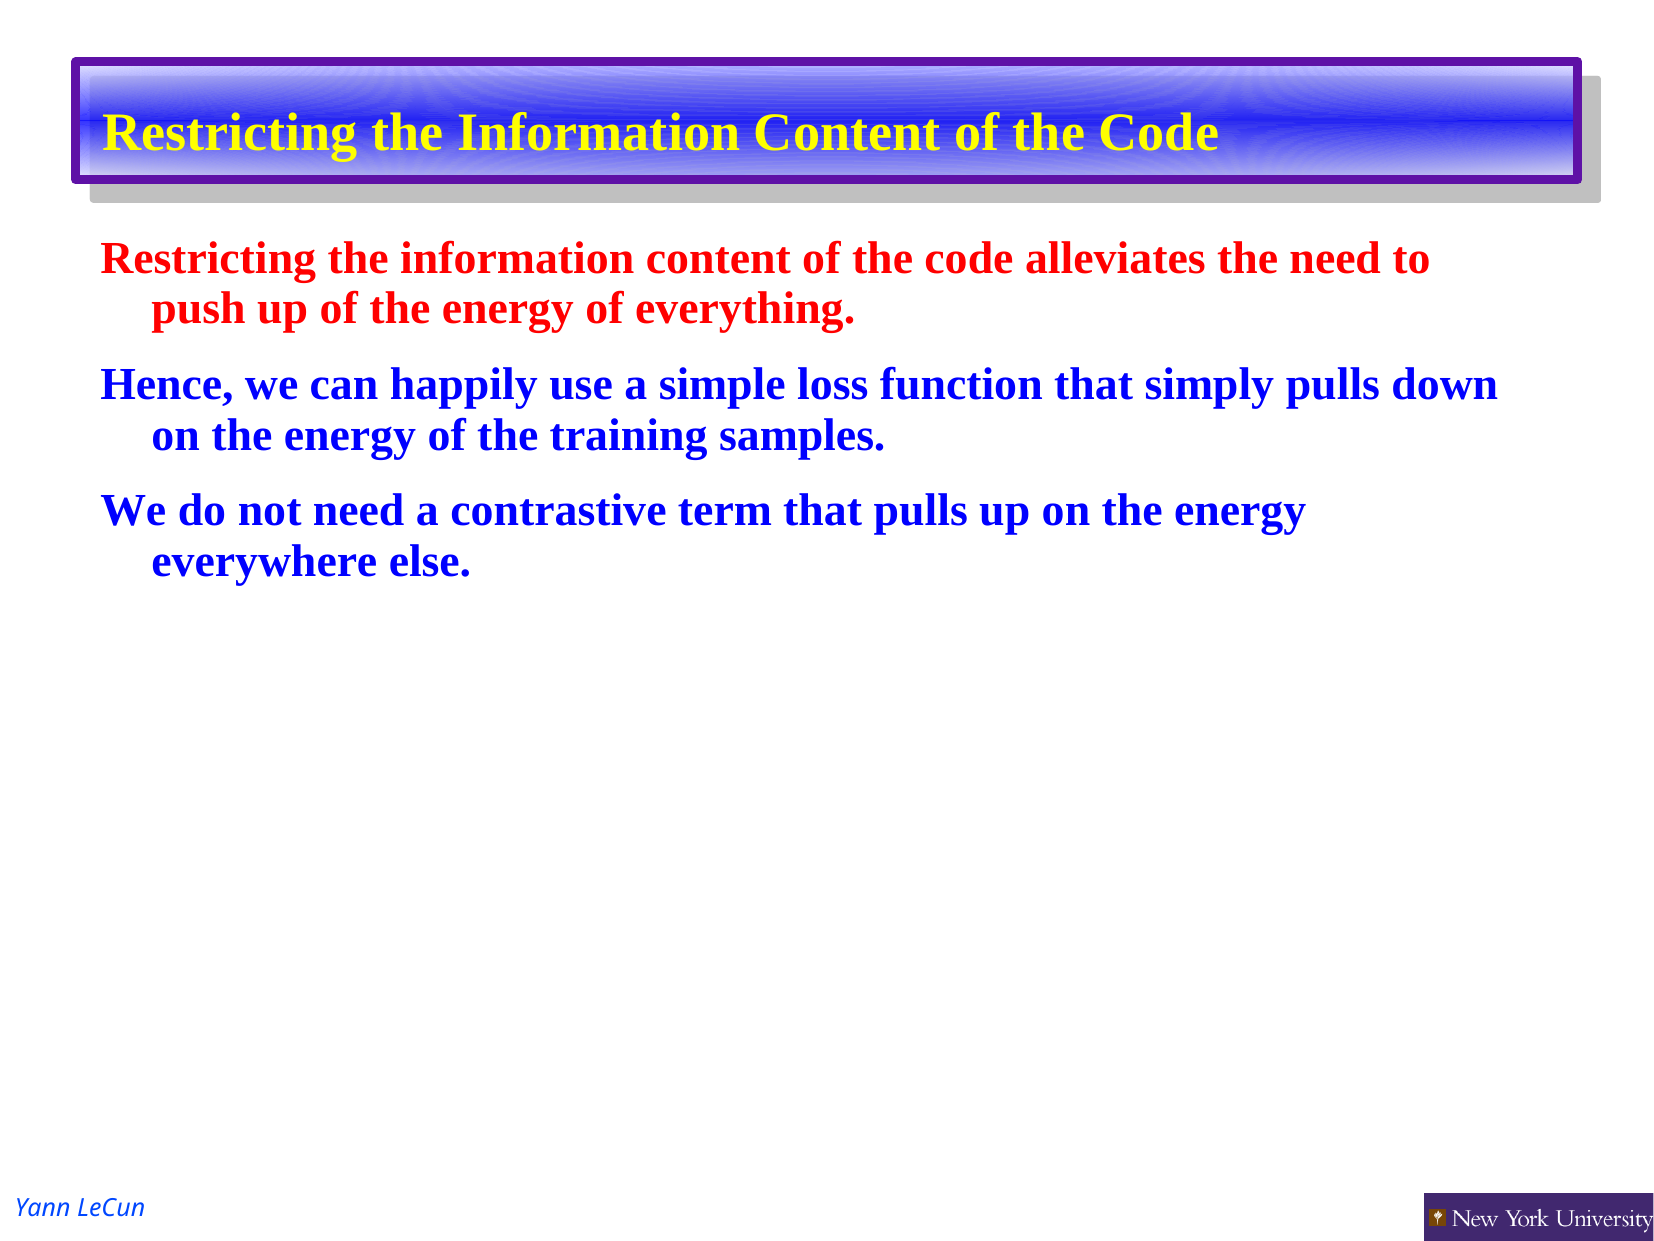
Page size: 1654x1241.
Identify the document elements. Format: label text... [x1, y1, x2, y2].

list Restricting the information content of the code alleviates the need to push up of the energy of everything. Hence, we can happily use a simple loss function that simply pulls down on the energy of the training samples. We do not need a contrastive term that pulls up on the energy everywhere else. [100, 232, 1533, 1182]
picture [1424, 1193, 1654, 1241]
title Restricting the Information Content of the Code [75, 61, 1578, 180]
